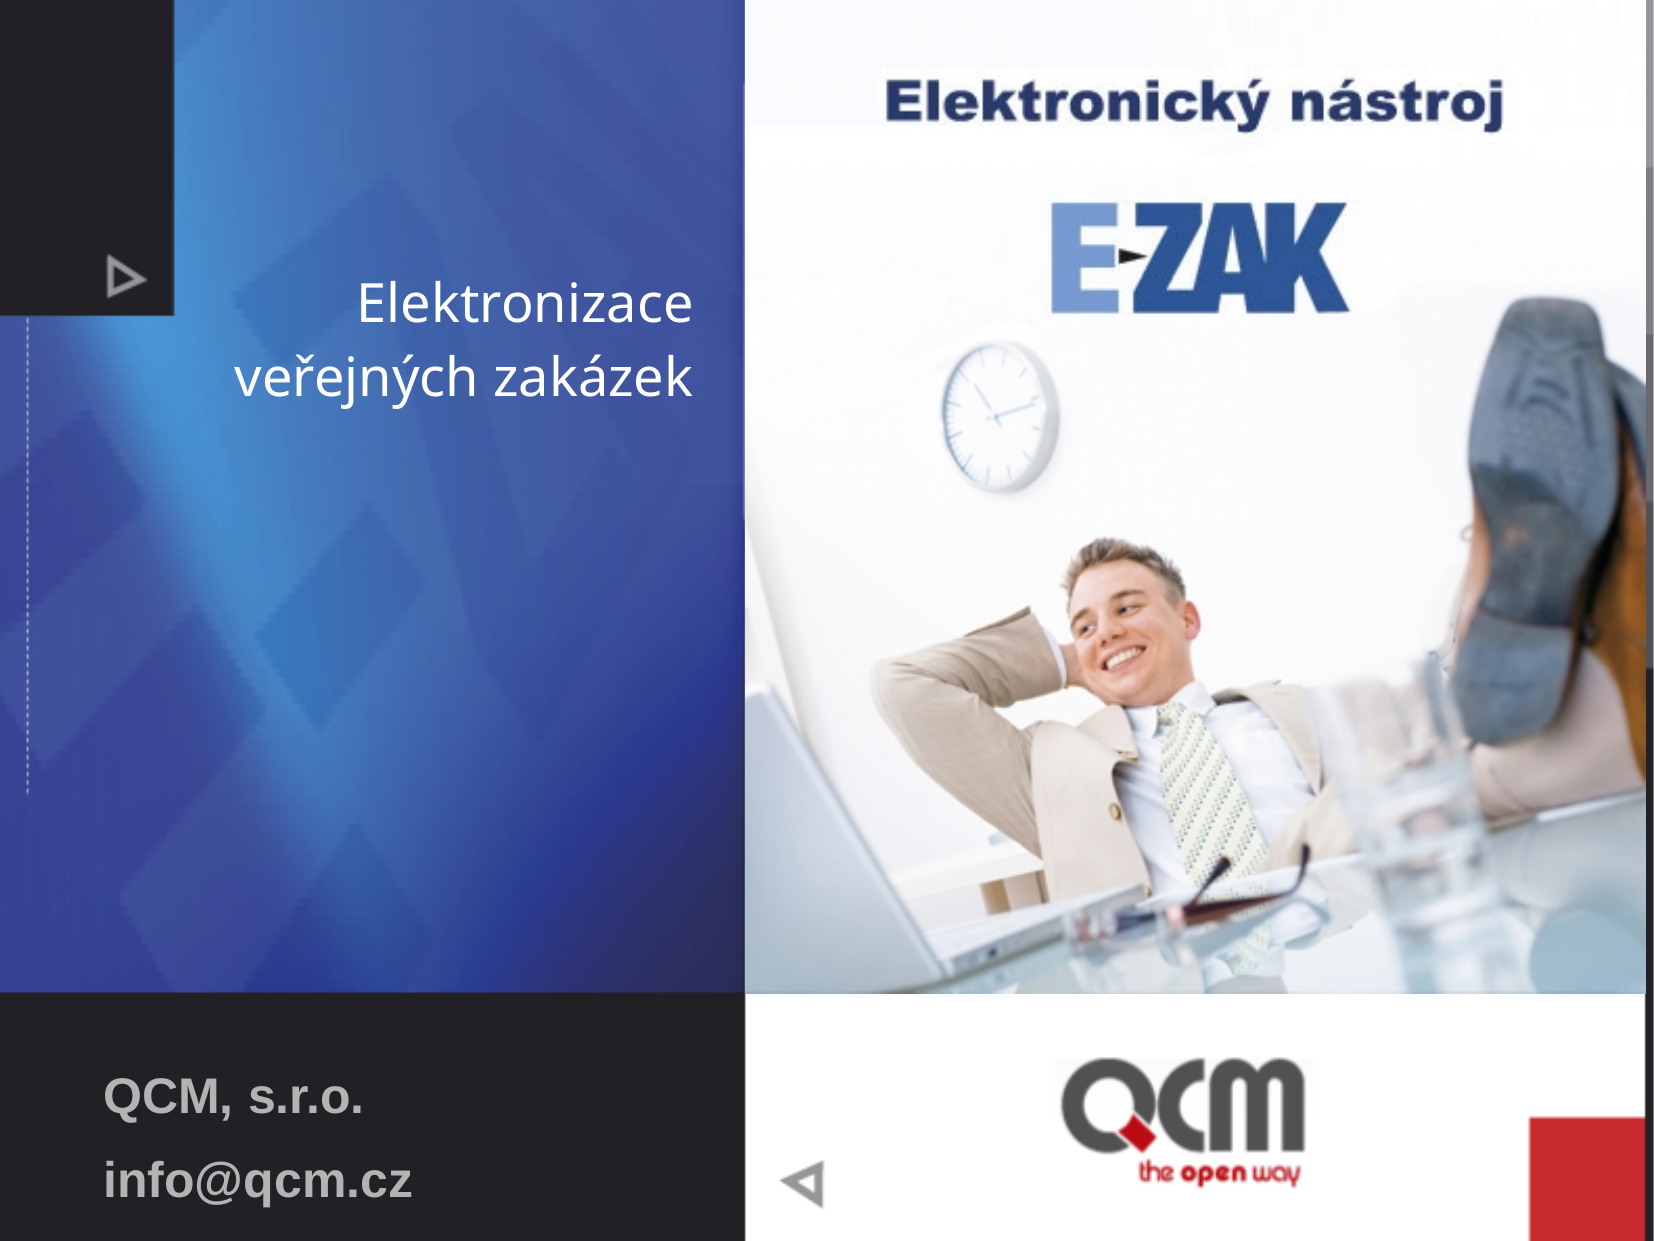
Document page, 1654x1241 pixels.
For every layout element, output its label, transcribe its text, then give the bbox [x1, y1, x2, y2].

text_box Elektronizace veřejných zakázek [177, 257, 709, 502]
picture [0, 0, 1654, 1241]
text_box QCM, s.r.o. info@qcm.cz [88, 1033, 650, 1211]
